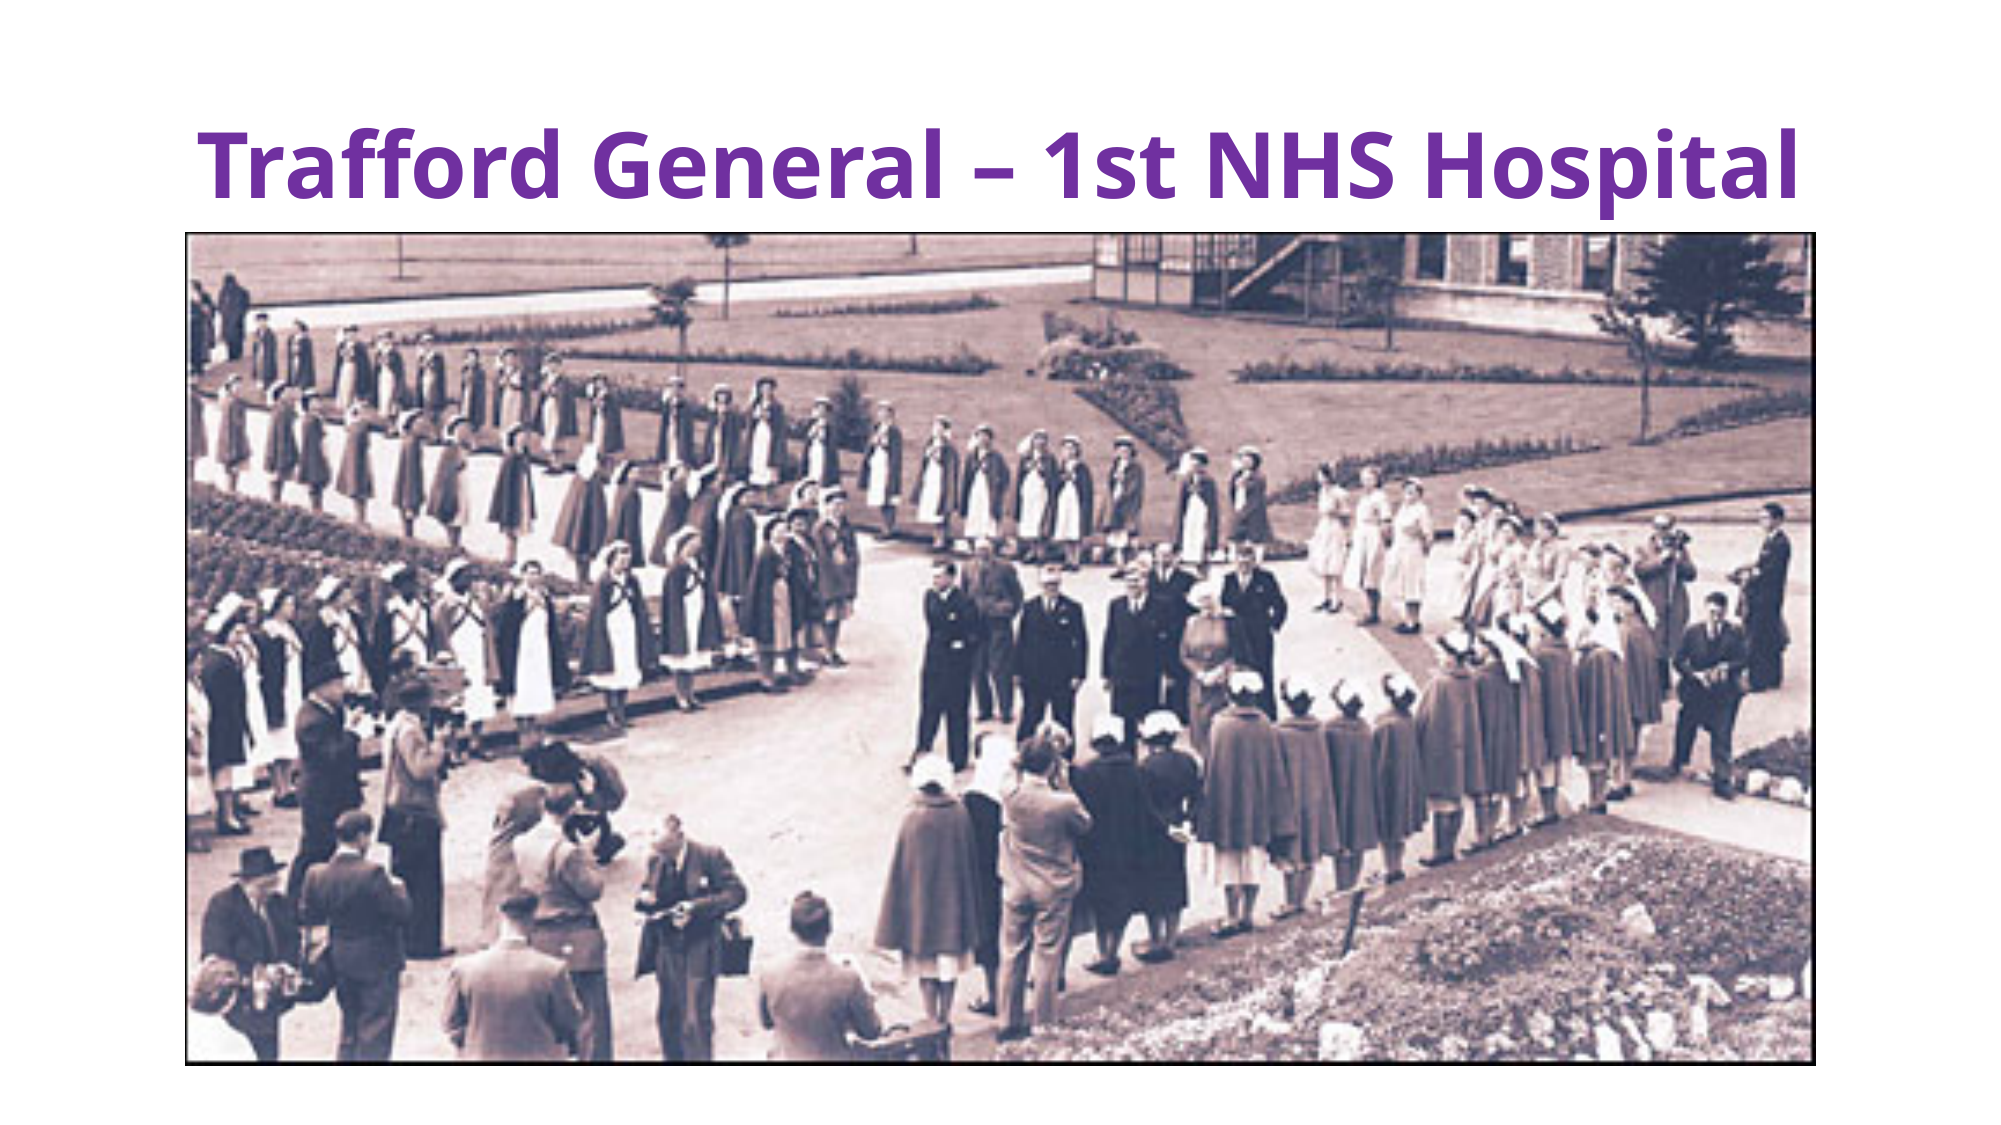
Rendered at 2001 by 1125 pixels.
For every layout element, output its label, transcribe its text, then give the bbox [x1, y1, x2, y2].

title Trafford General – 1st NHS Hospital [137, 59, 1863, 278]
picture [185, 232, 1816, 1066]
